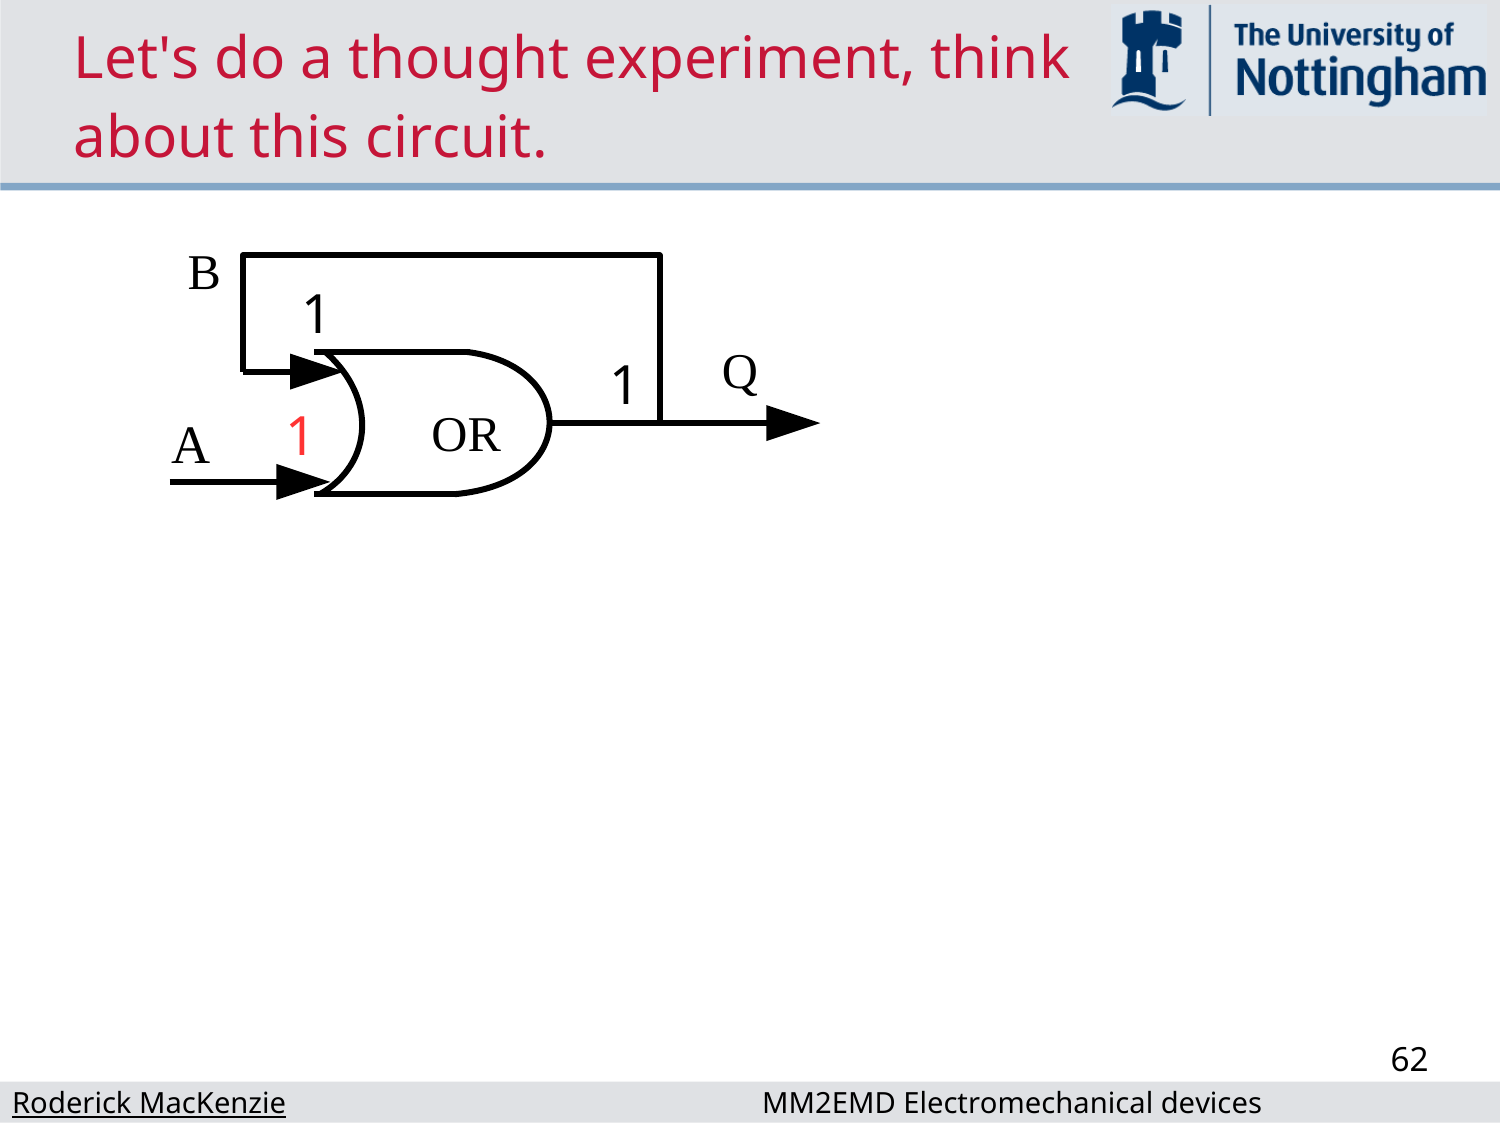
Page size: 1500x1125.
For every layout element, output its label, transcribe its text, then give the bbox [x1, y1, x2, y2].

text_box A [156, 402, 207, 482]
title Let's do a thought experiment, think about this circuit. [59, 20, 1128, 172]
text_box <number> [1375, 1030, 1500, 1101]
text_box B [172, 232, 223, 308]
text_box 1 [267, 272, 433, 352]
text_box Q [707, 331, 782, 407]
text_box 1 [251, 393, 417, 474]
text_box 1 [576, 343, 741, 424]
picture [1111, 4, 1487, 116]
text_box OR [417, 393, 516, 469]
